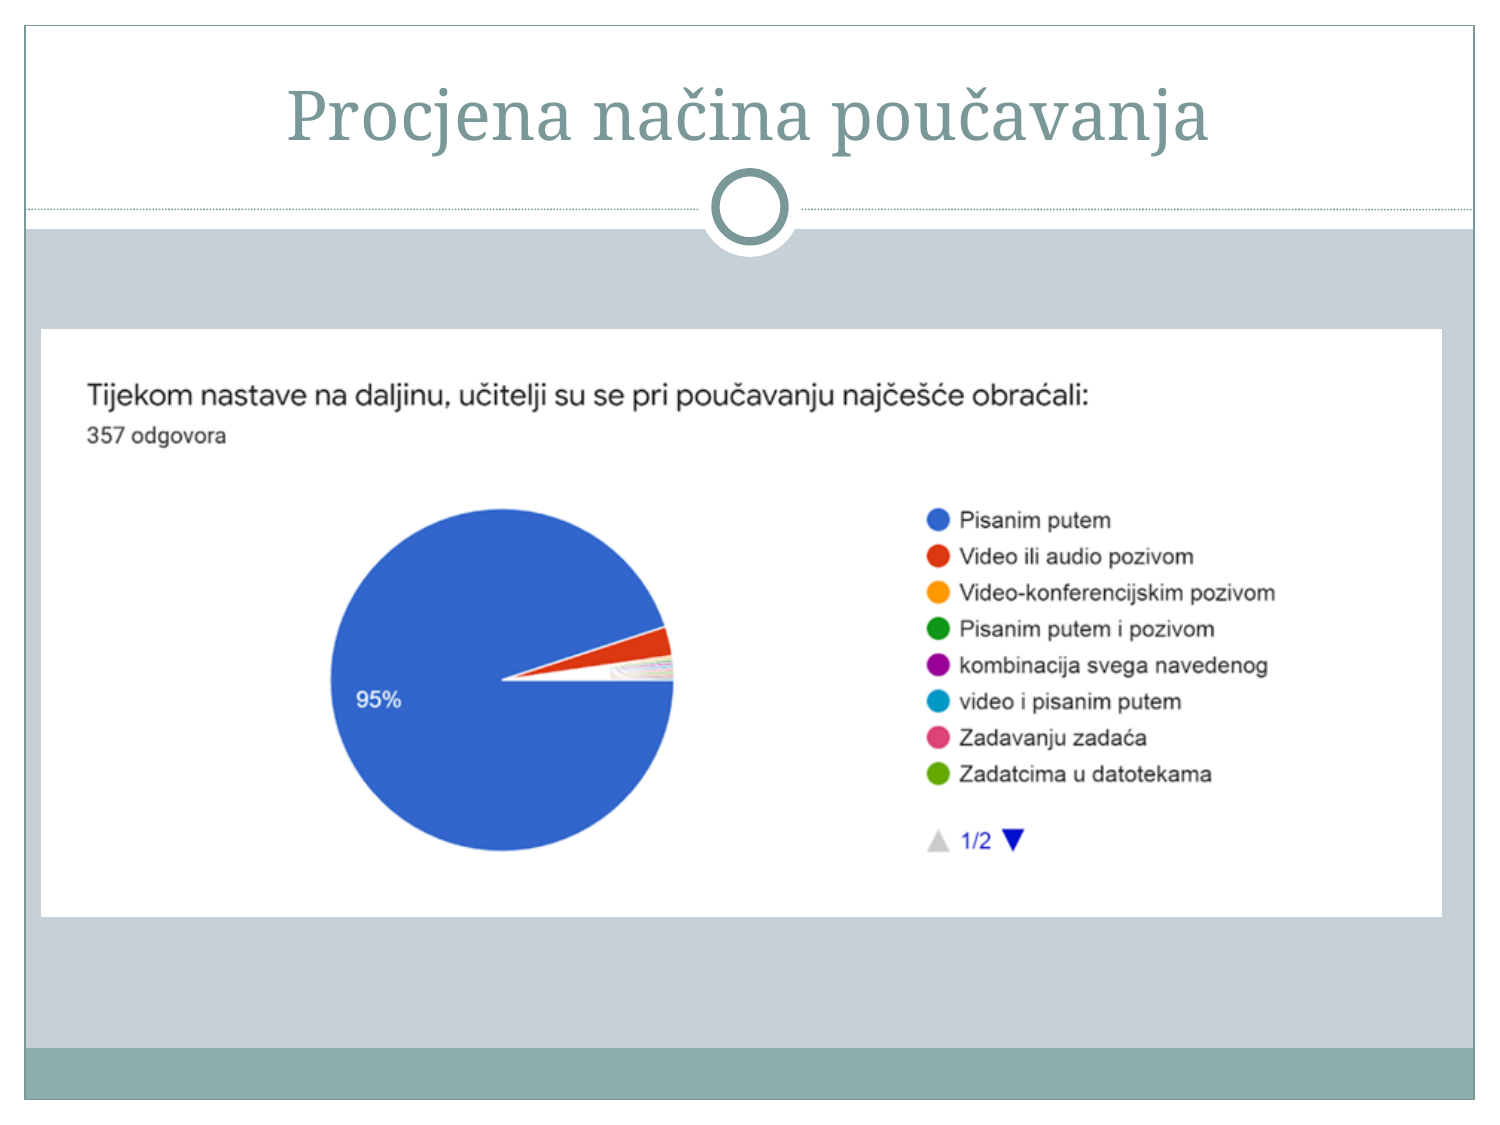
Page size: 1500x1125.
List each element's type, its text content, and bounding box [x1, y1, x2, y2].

title Procjena načina poučavanja [49, 37, 1450, 162]
picture [41, 329, 1442, 917]
